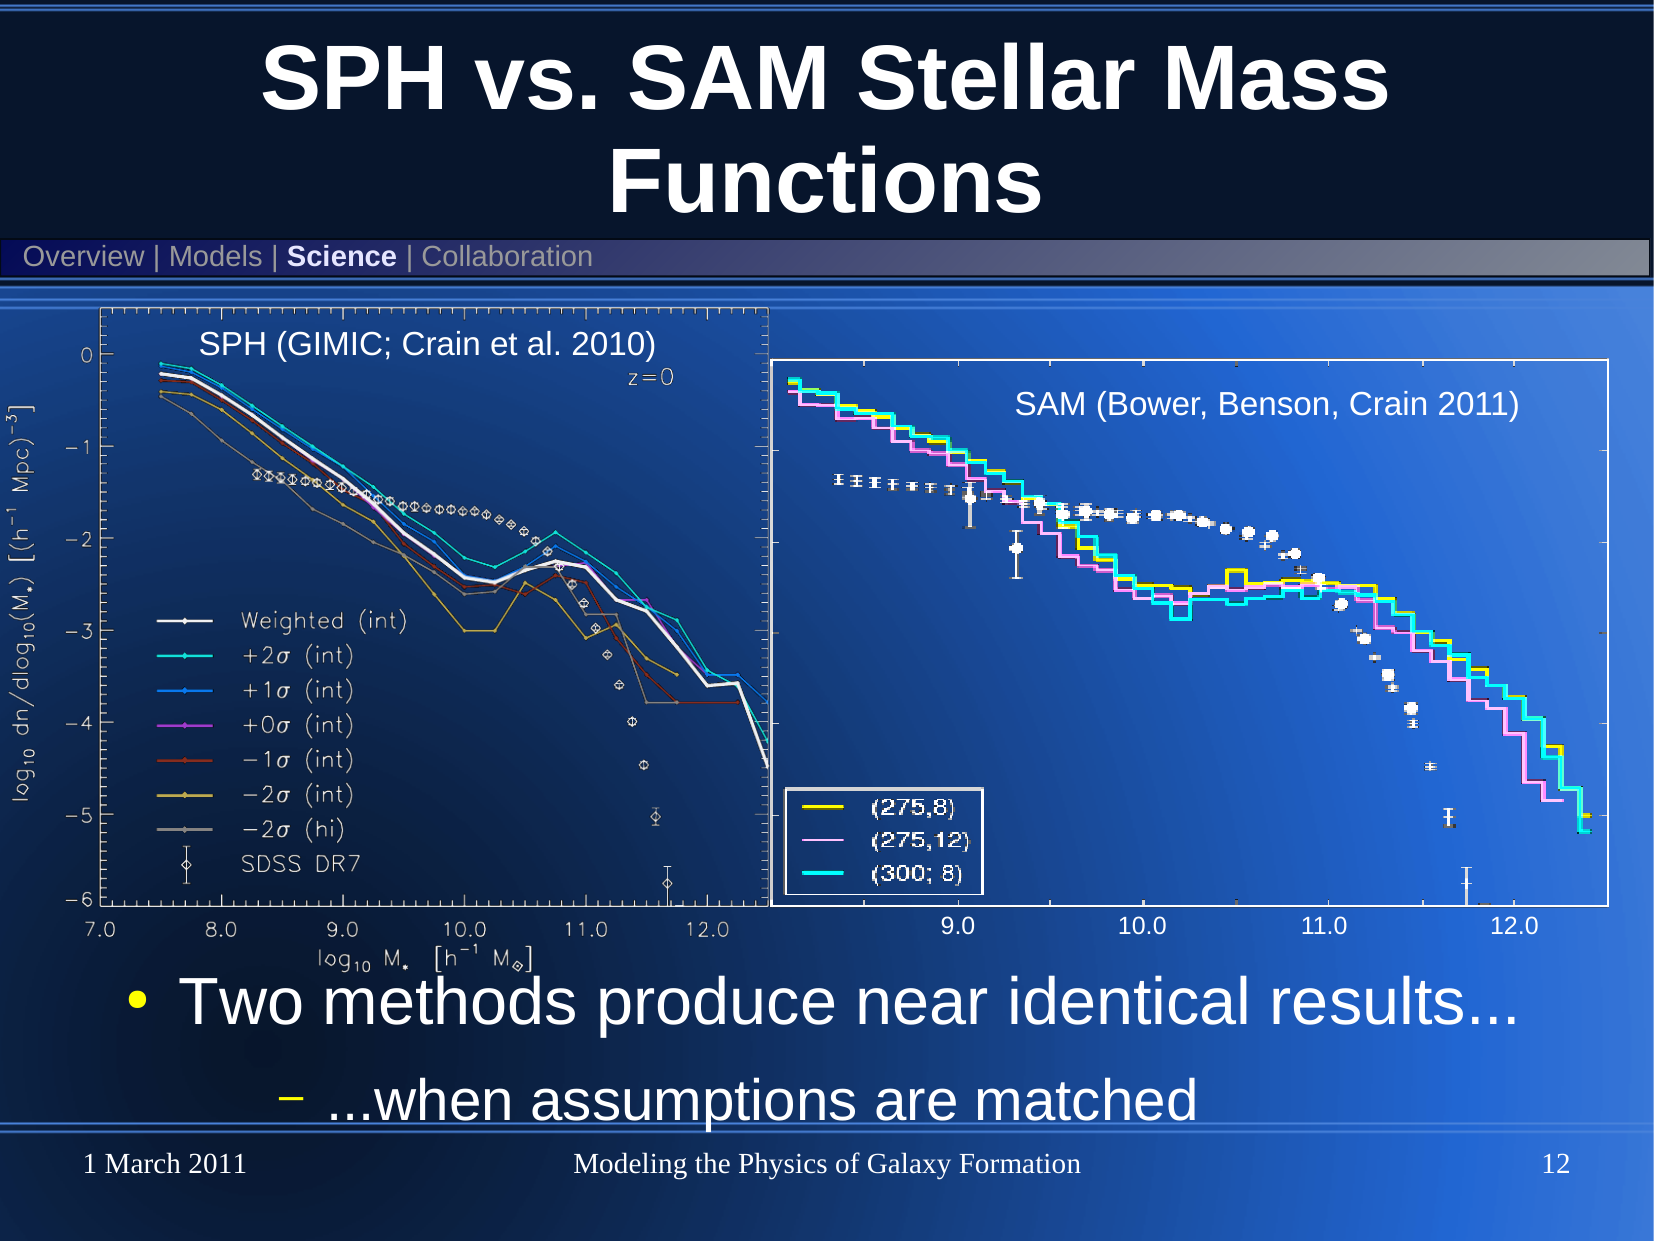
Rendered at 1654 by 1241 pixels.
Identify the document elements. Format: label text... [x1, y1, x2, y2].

text_box 10.0 [1103, 904, 1182, 948]
text_box SAM (Bower, Benson, Crain 2011) [999, 377, 1547, 430]
text_box 11.0 [1286, 904, 1364, 948]
text_box Overview | Models | Science | Collaboration [7, 232, 1651, 281]
picture [0, 0, 1654, 1241]
text_box [0, 238, 7, 277]
text_box 12.0 [1475, 904, 1554, 948]
text_box 9.0 [925, 904, 991, 948]
list Two methods produce near identical results... ...when assumptions are matched [90, 963, 1579, 1134]
title SPH vs. SAM Stellar Mass Functions [82, 25, 1571, 232]
text_box SPH (GIMIC; Crain et al. 2010) [183, 318, 688, 371]
